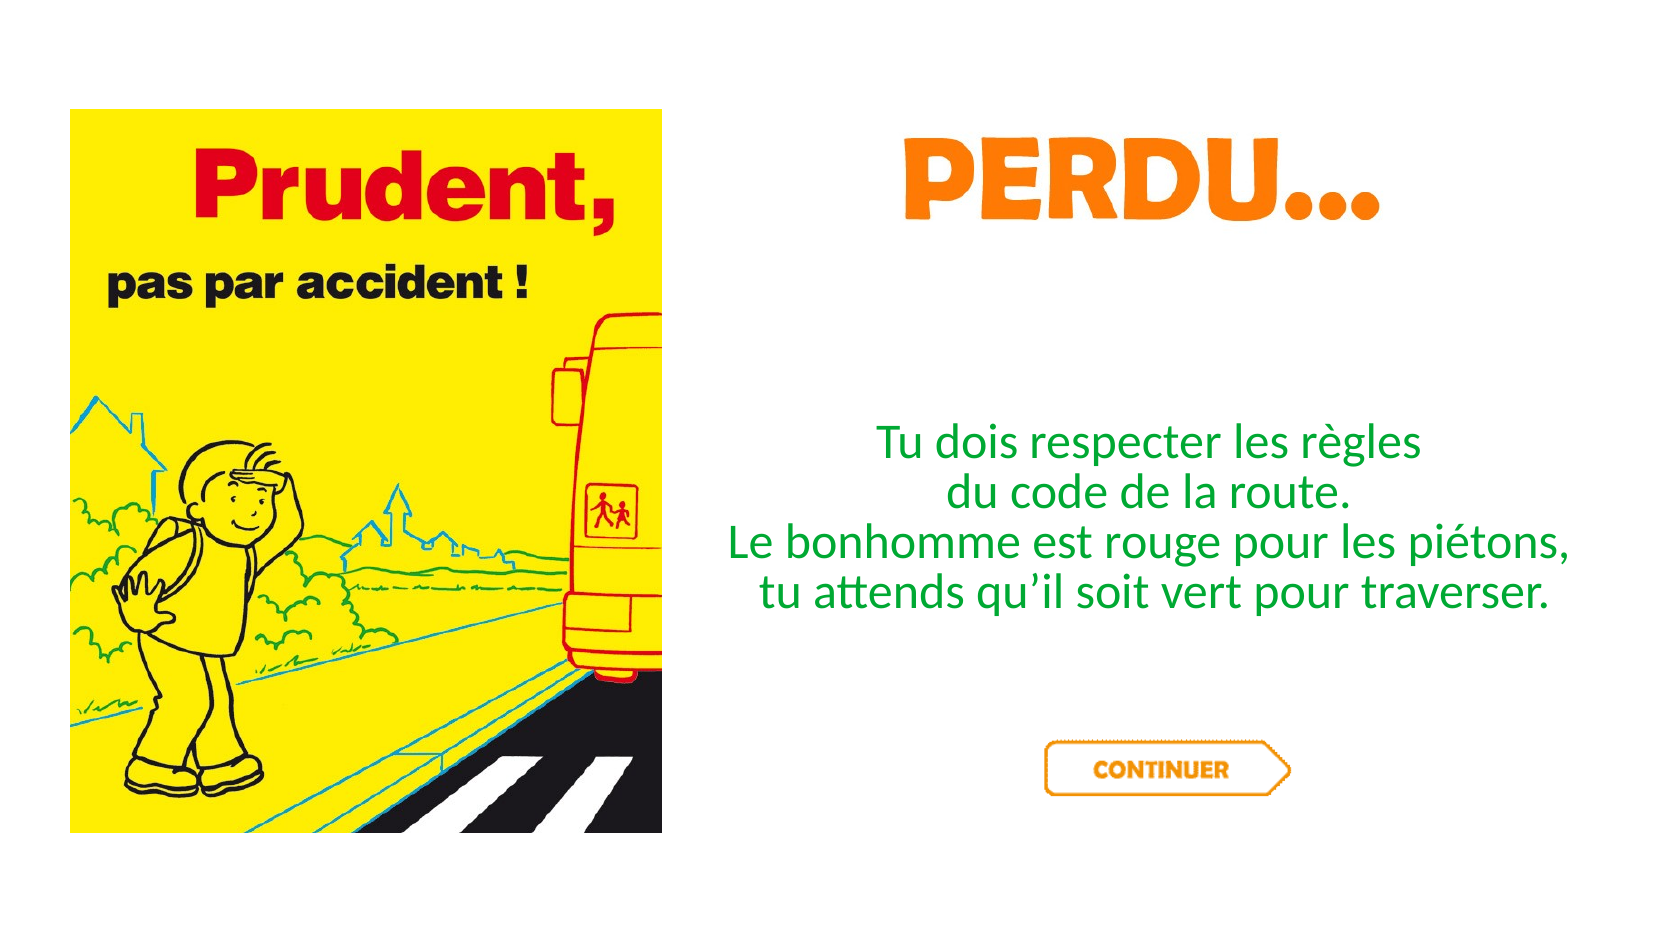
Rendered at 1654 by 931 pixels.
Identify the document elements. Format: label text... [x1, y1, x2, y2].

picture [874, 88, 1420, 254]
picture [1043, 738, 1294, 799]
picture [70, 109, 662, 833]
text_box Tu dois respecter les règles du code de la route. Le bonhomme est rouge pour les piétons, tu attends qu’il soit vert pour traverser. [702, 413, 1607, 650]
